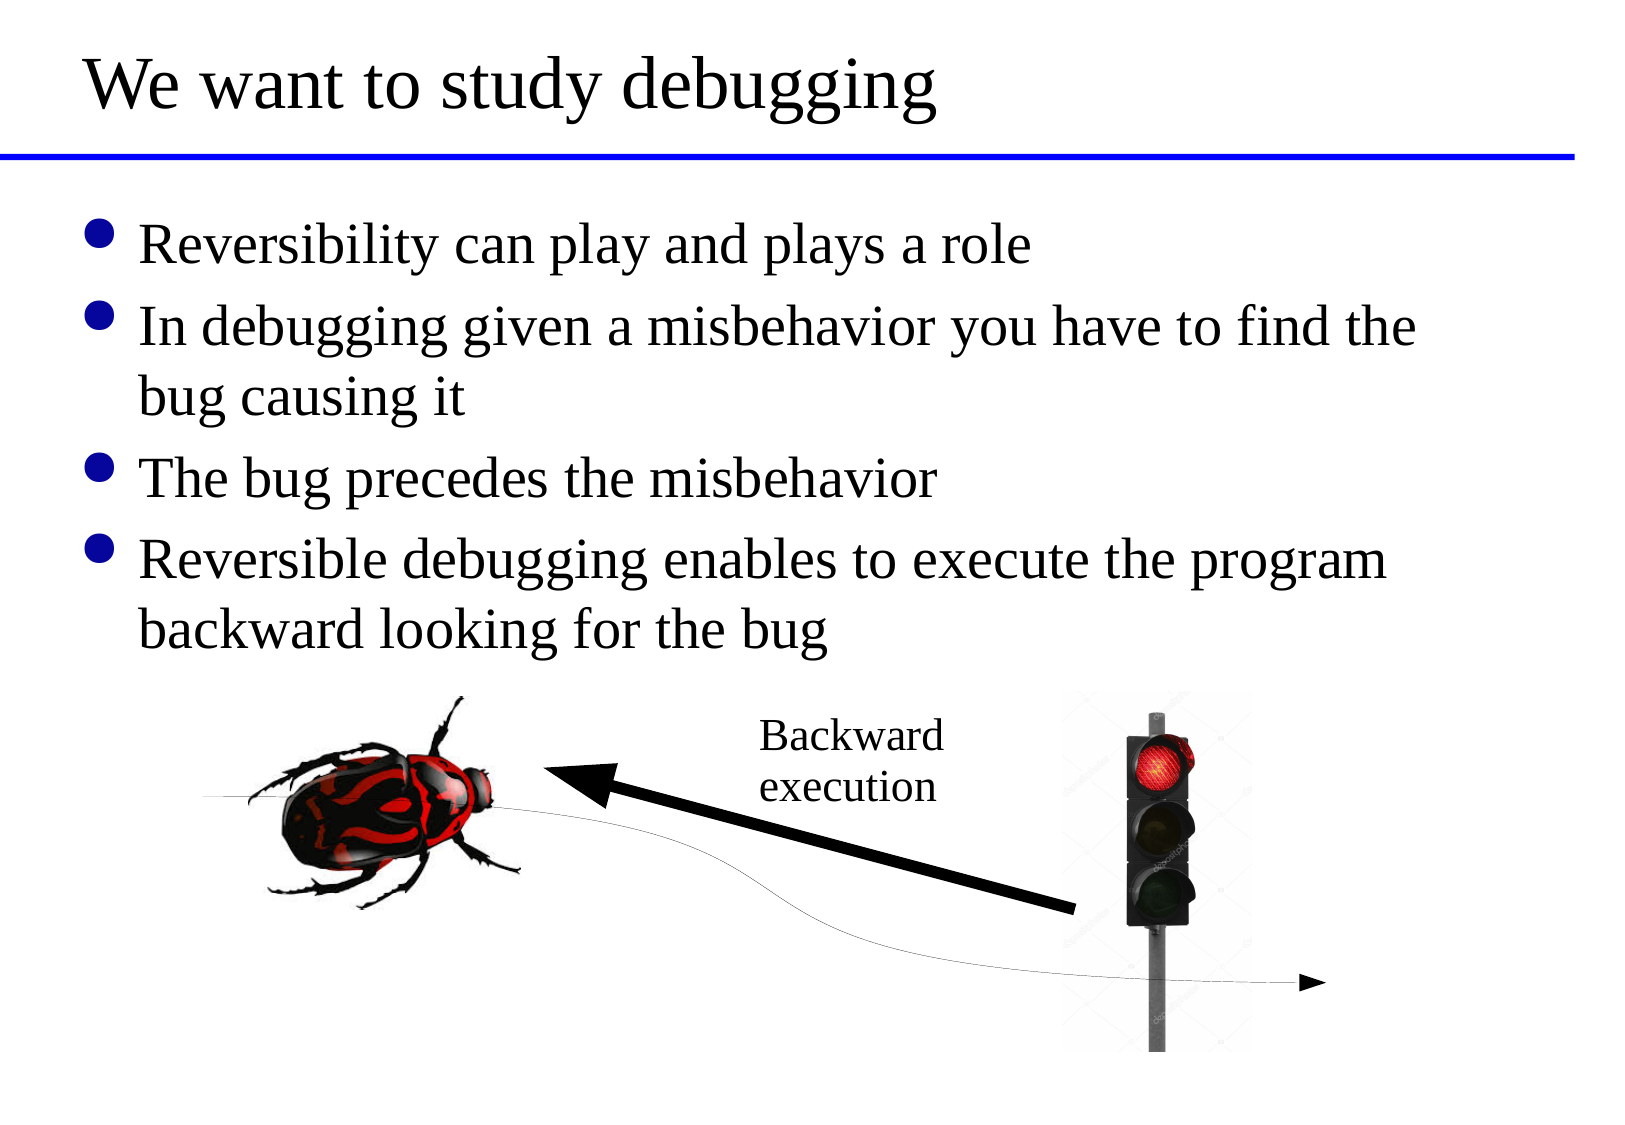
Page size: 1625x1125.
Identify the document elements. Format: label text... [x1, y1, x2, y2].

list Reversibility can play and plays a role In debugging given a misbehavior you have to find the bug causing it The bug precedes the misbehavior Reversible debugging enables to execute the program backward looking for the bug [67, 198, 1478, 1061]
picture [248, 797, 521, 910]
picture [248, 696, 521, 809]
title We want to study debugging [67, 27, 1544, 131]
text_box Backward execution [744, 702, 971, 820]
